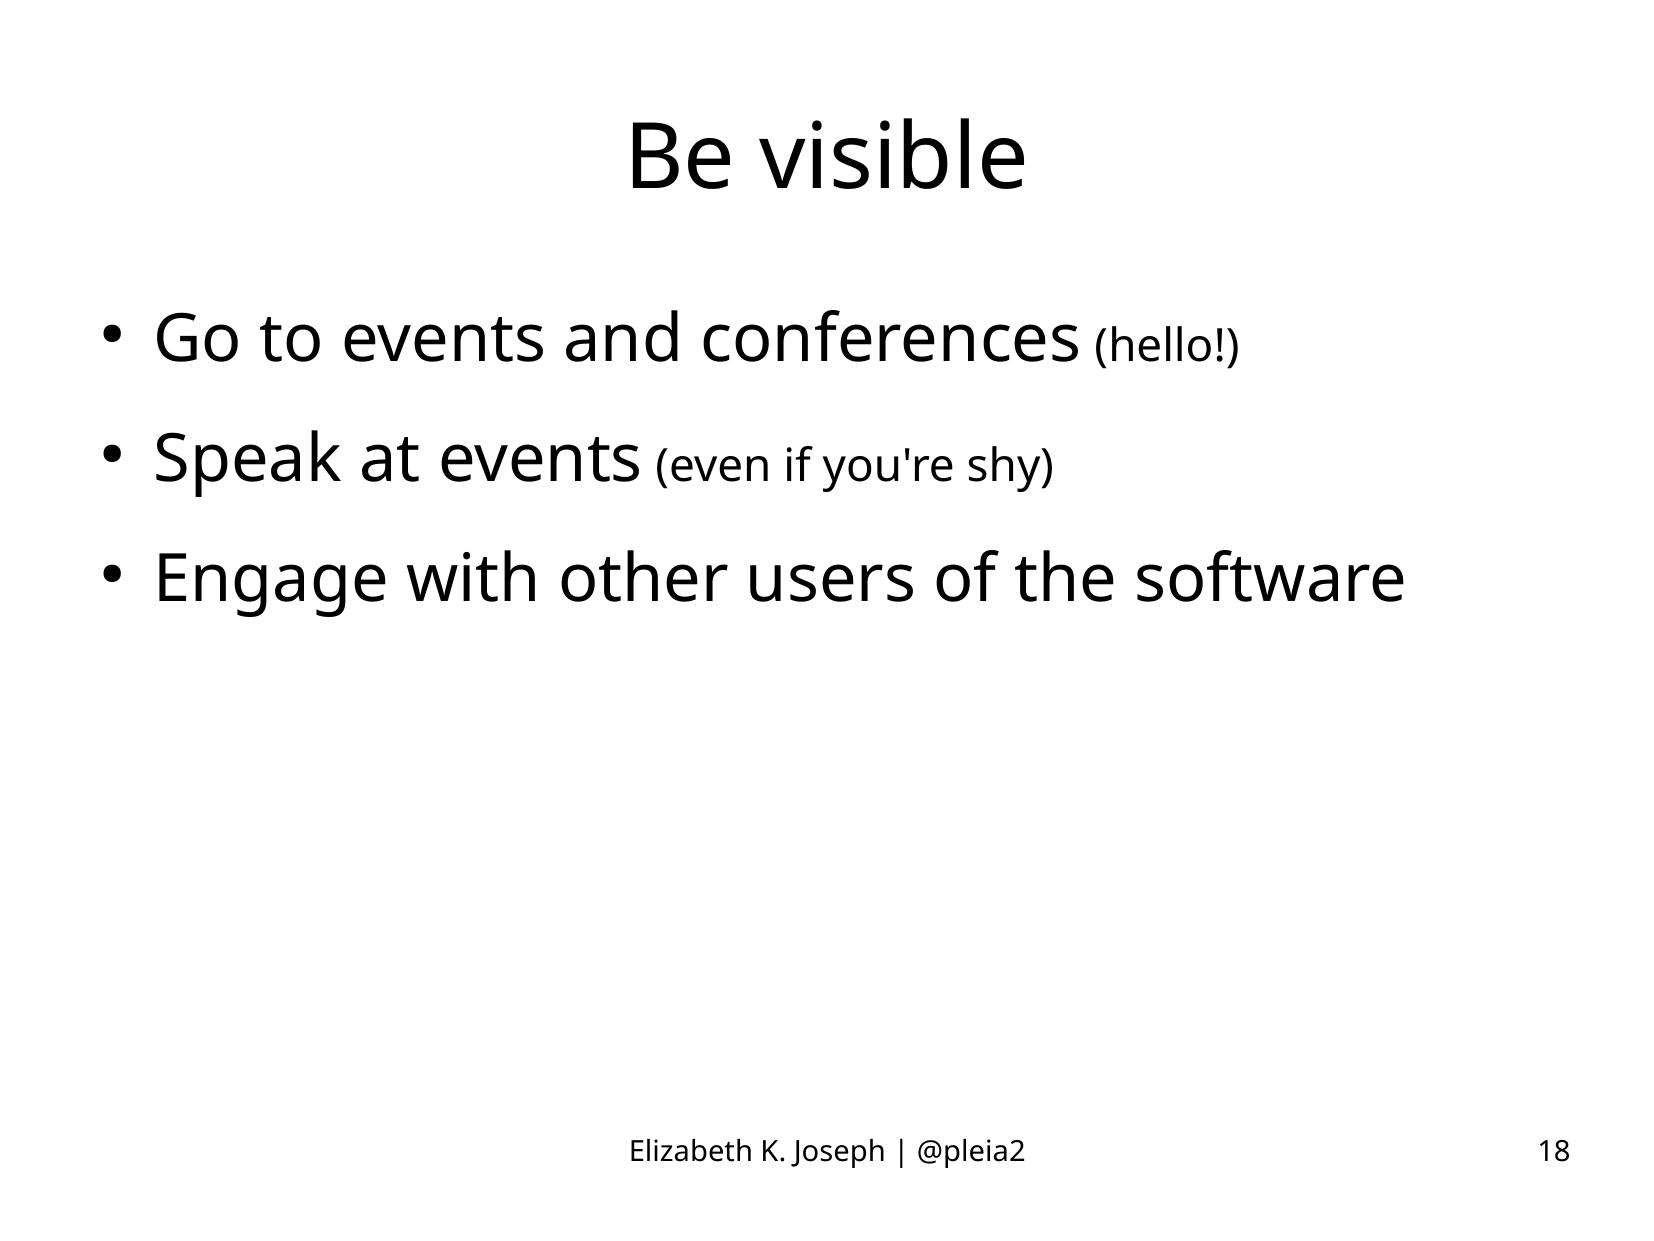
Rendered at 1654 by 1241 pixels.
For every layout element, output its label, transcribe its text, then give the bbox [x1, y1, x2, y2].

title Be visible [82, 49, 1571, 257]
list Go to events and conferences (hello!) Speak at events (even if you're shy) Engage with other users of the software [82, 290, 1571, 1010]
